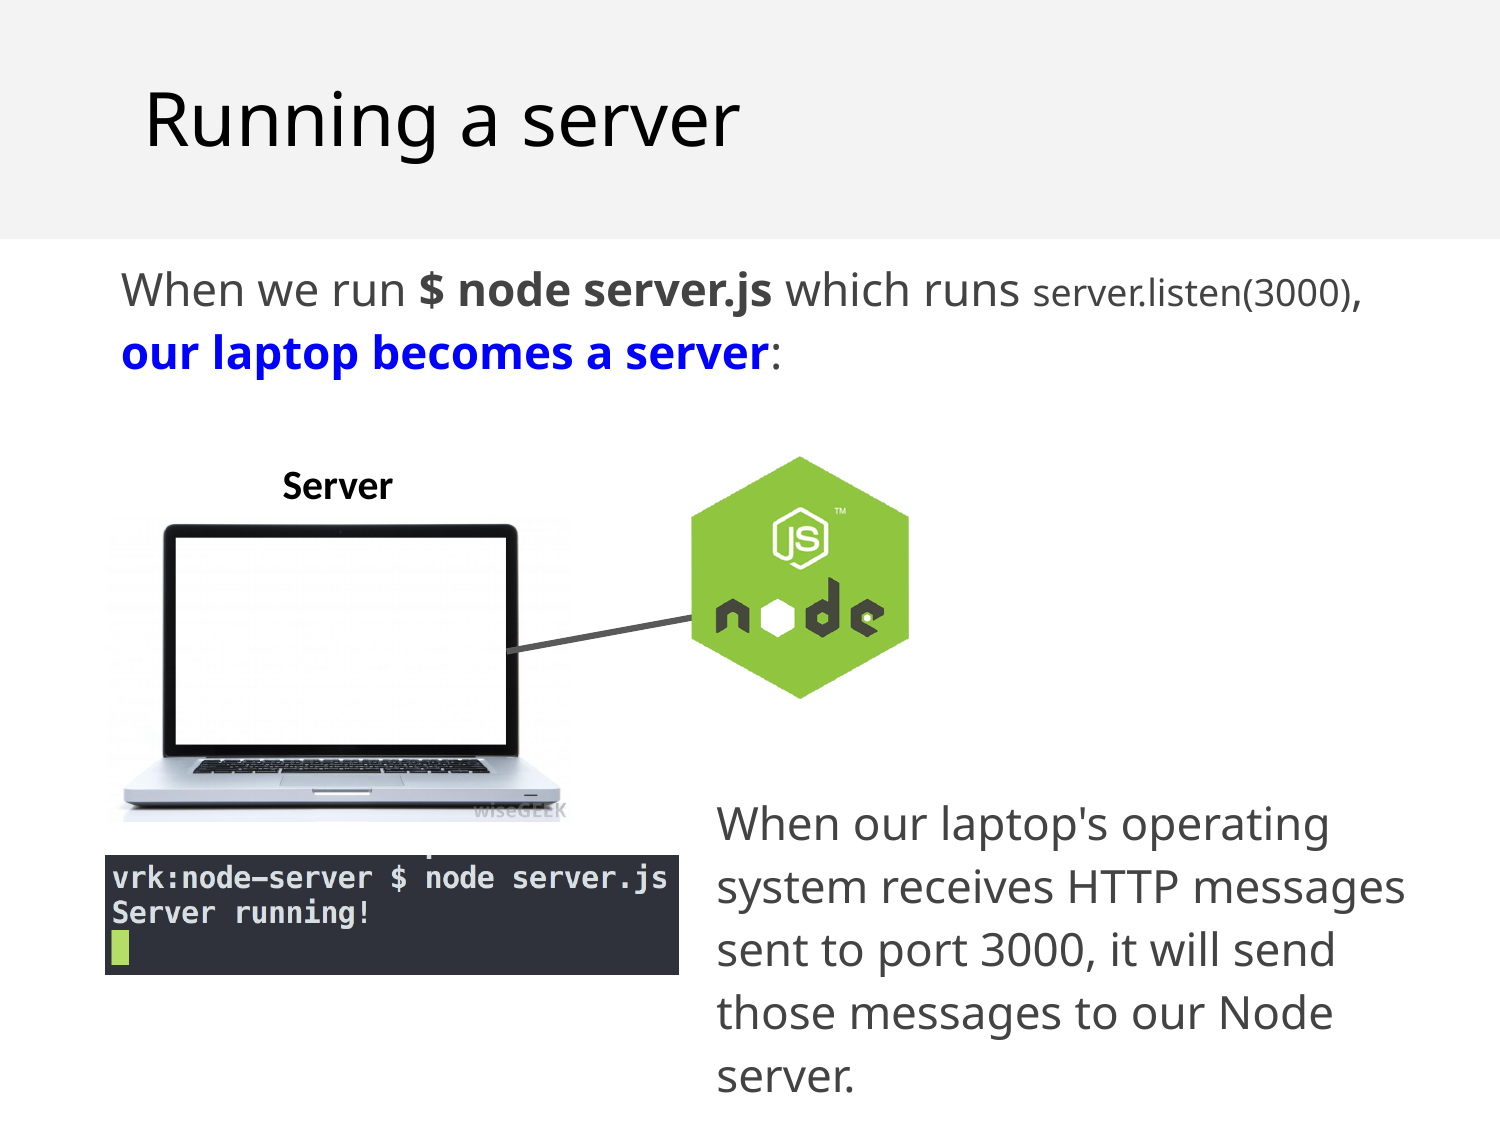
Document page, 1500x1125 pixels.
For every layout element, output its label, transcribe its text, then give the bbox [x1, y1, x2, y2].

picture [105, 517, 571, 822]
list When our laptop's operating system receives HTTP messages sent to port 3000, it will send those messages to our Node server. [701, 770, 1435, 1083]
picture [674, 453, 924, 703]
list When we run $ node server.js which runs server.listen(3000), our laptop becomes a server: [105, 237, 1396, 397]
picture [105, 855, 679, 975]
text_box Server [215, 426, 461, 540]
title Running a server [128, 56, 1372, 183]
